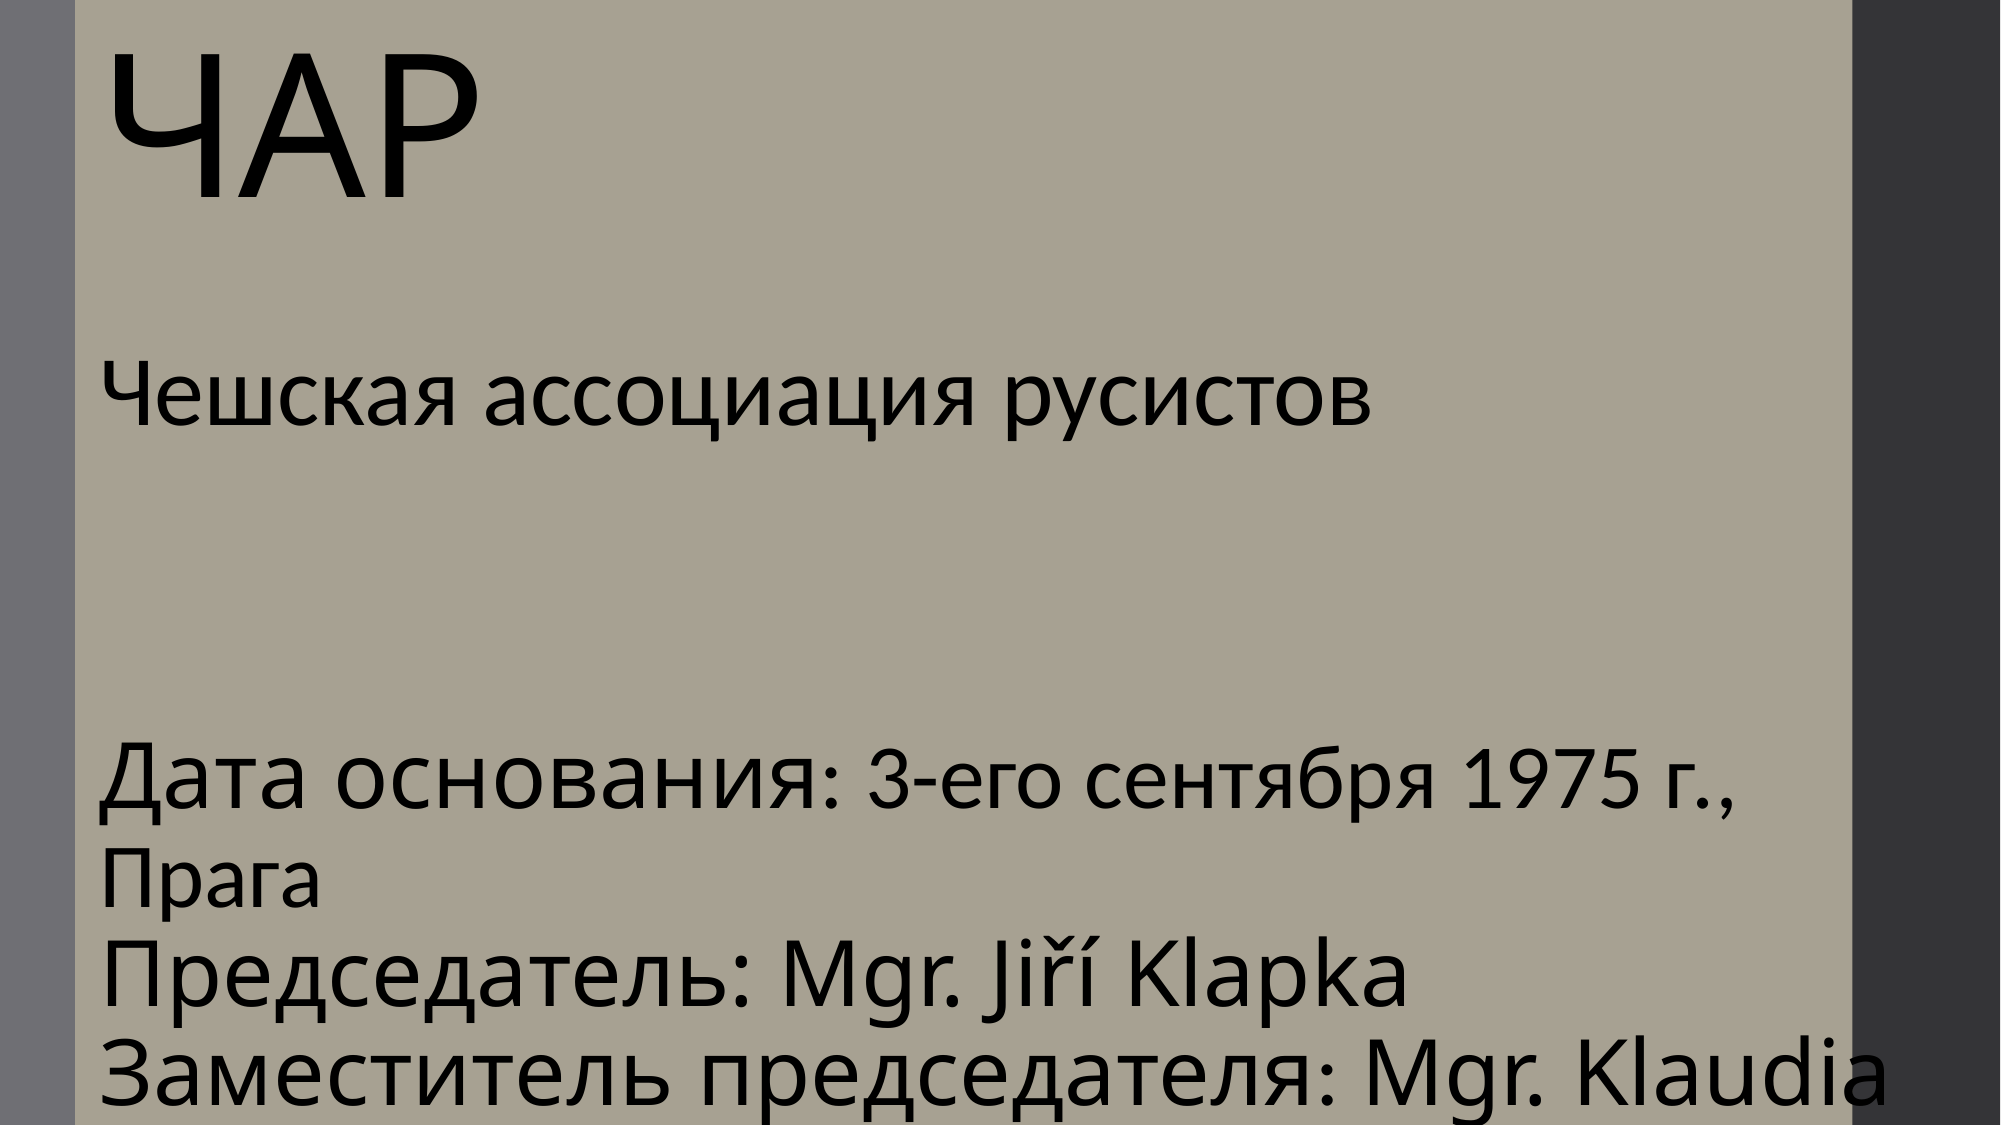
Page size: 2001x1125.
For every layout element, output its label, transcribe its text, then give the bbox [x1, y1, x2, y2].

subtitle Дата основания: 3-его сентября 1975 г., Прага Председатель: Mgr. Jiří Klapka Заместитель председателя: Mgr. Klaudia Eibenová Председатель регионального совета Южной Моравии: PhDr. Mgr. Simona Koryčánková,Ph.D. [84, 722, 2000, 1000]
title ЧАР Чешская ассоциация русистов [84, 17, 2000, 516]
